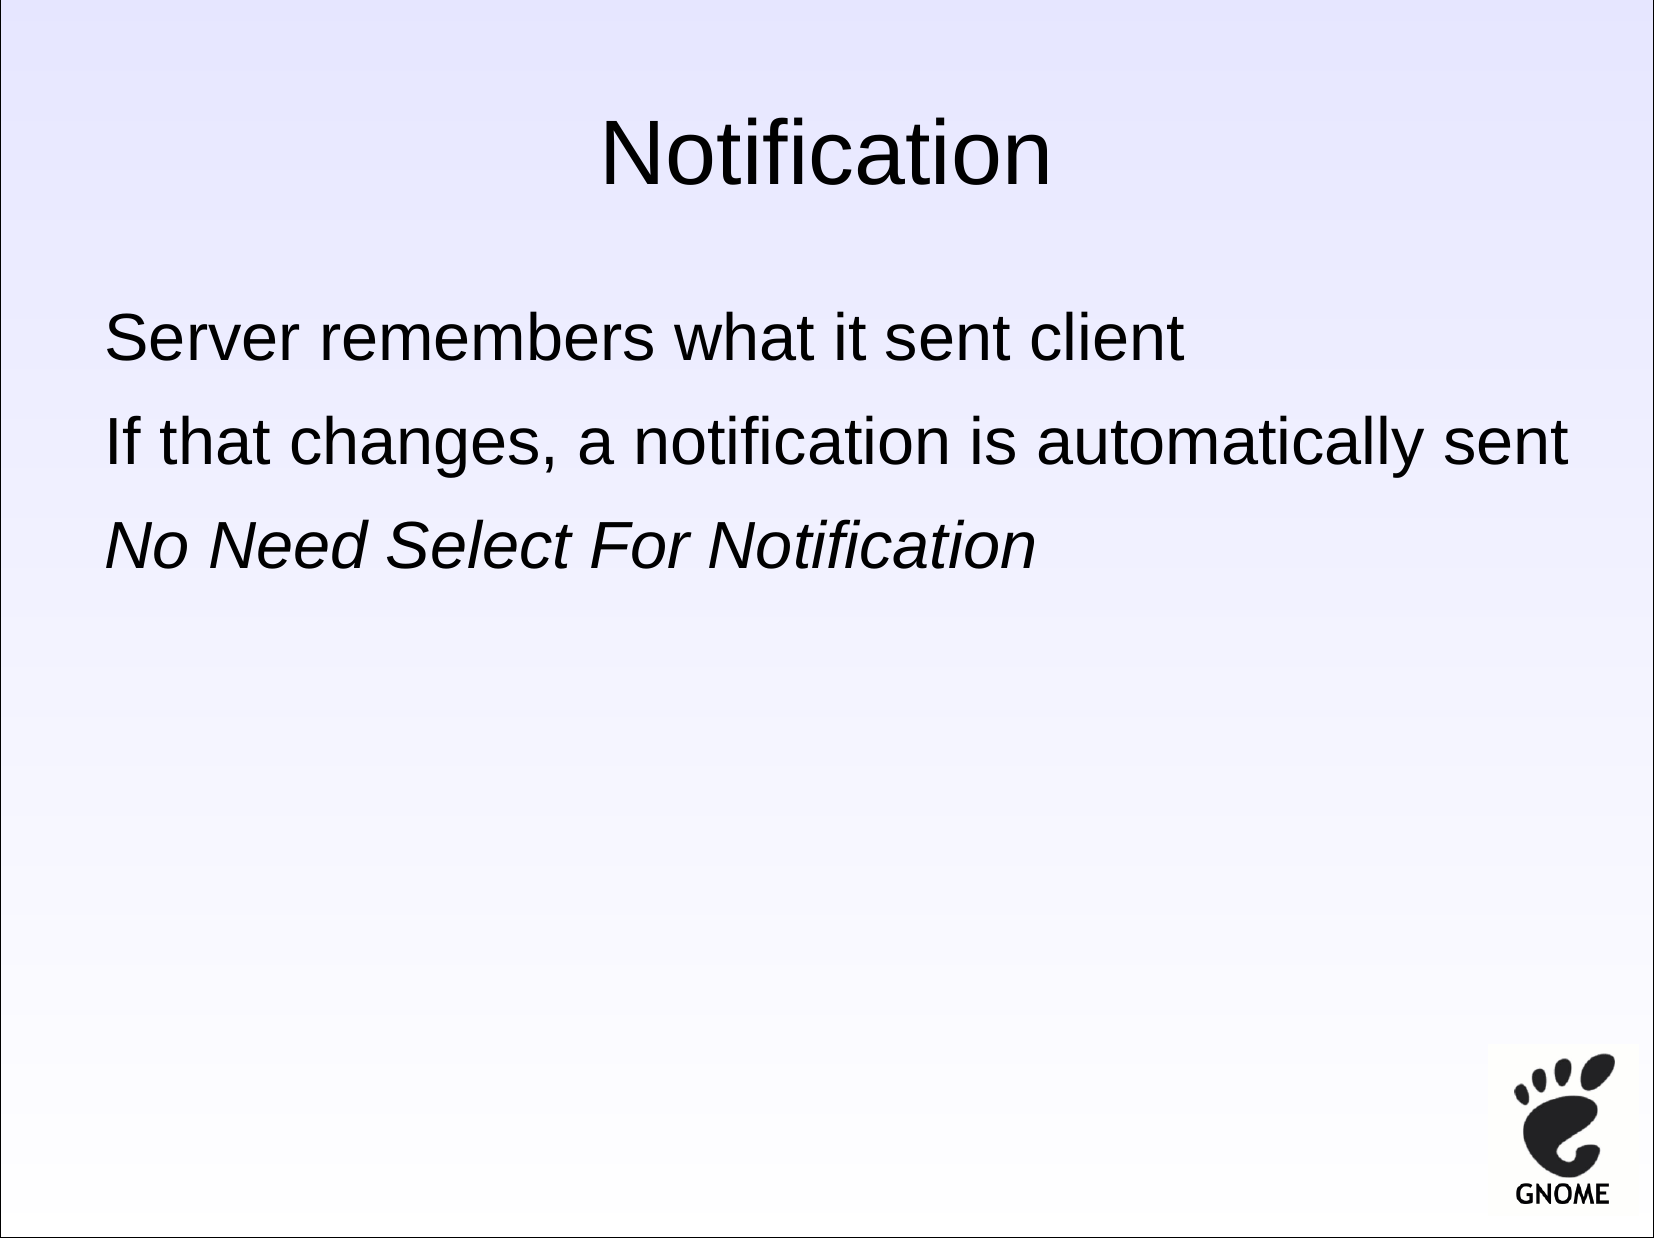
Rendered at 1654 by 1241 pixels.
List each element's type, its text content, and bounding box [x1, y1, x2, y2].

list Server remembers what it sent client If that changes, a notification is automatically sent No Need Select For Notification [86, 300, 1576, 1104]
title Notification [82, 56, 1571, 250]
picture [1488, 1044, 1639, 1216]
